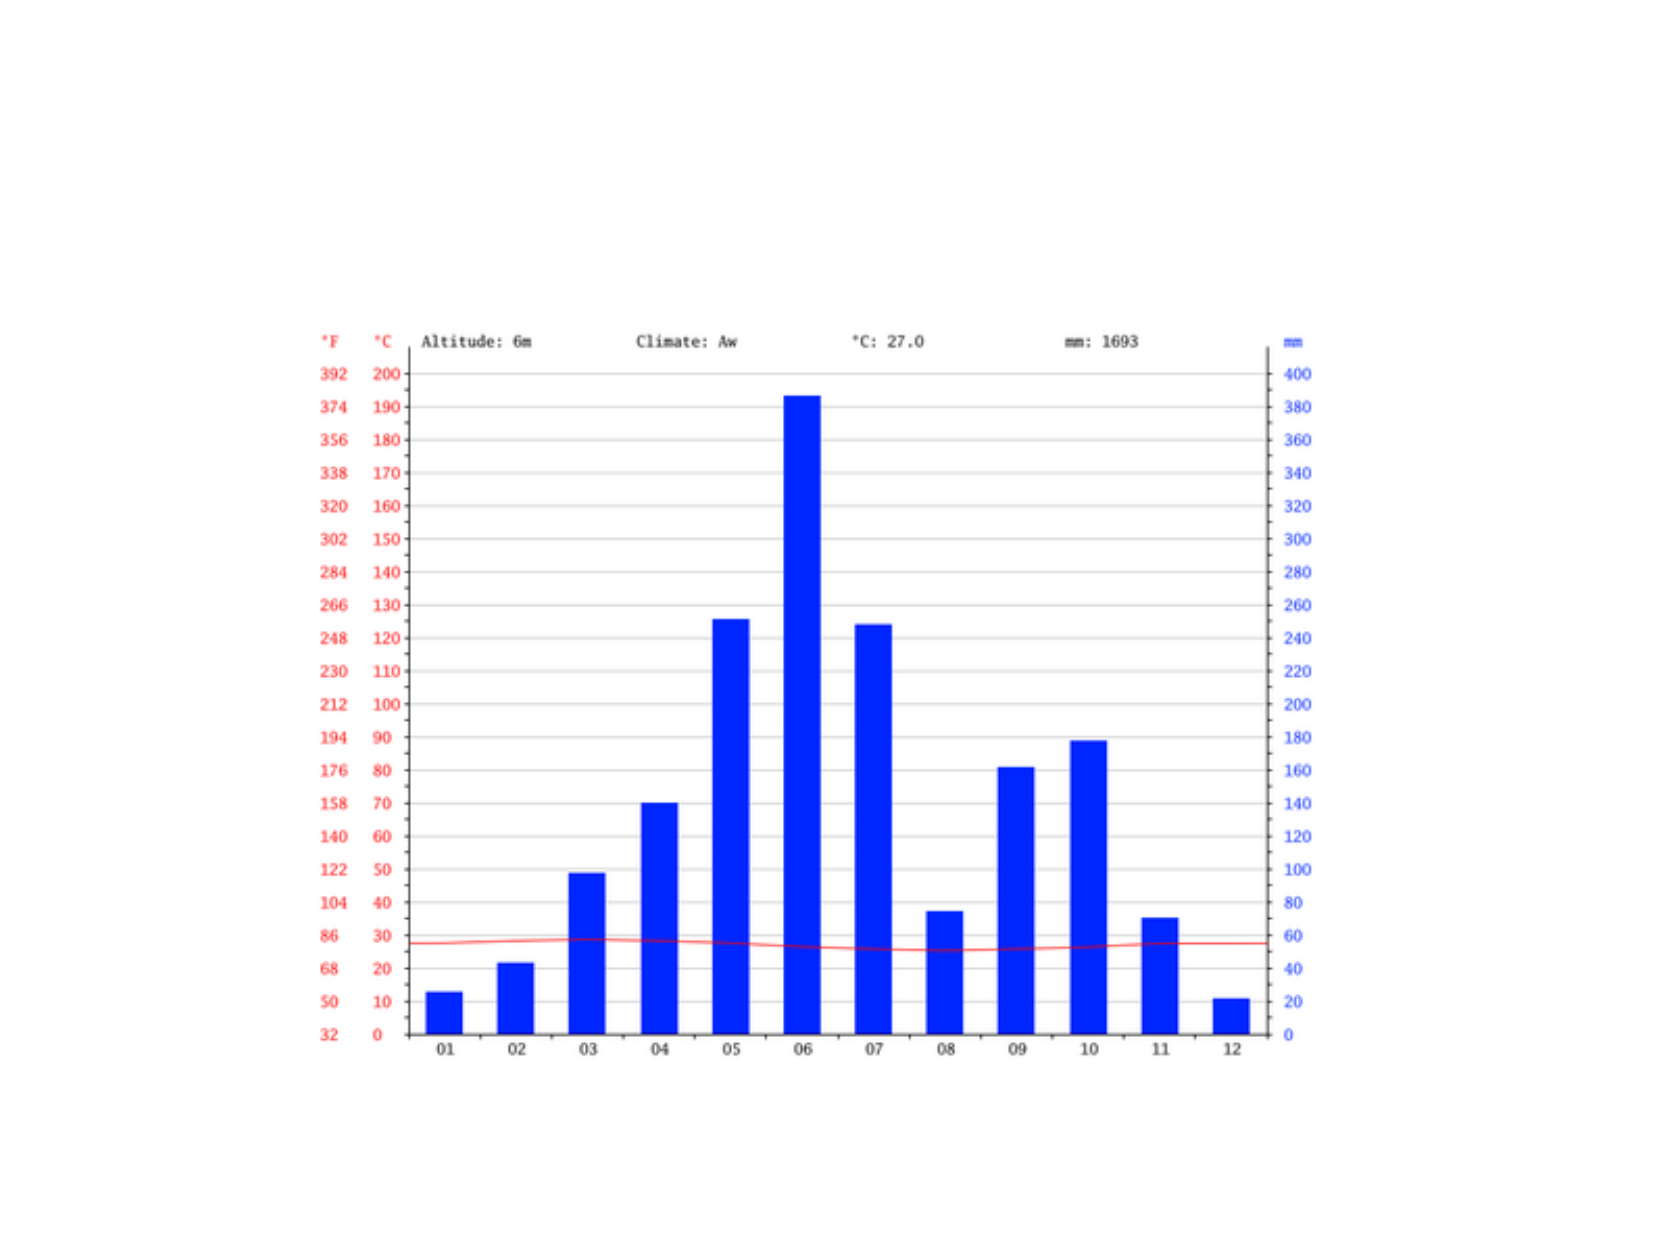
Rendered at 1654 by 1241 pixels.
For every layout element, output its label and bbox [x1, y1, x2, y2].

picture [290, 294, 1347, 1087]
